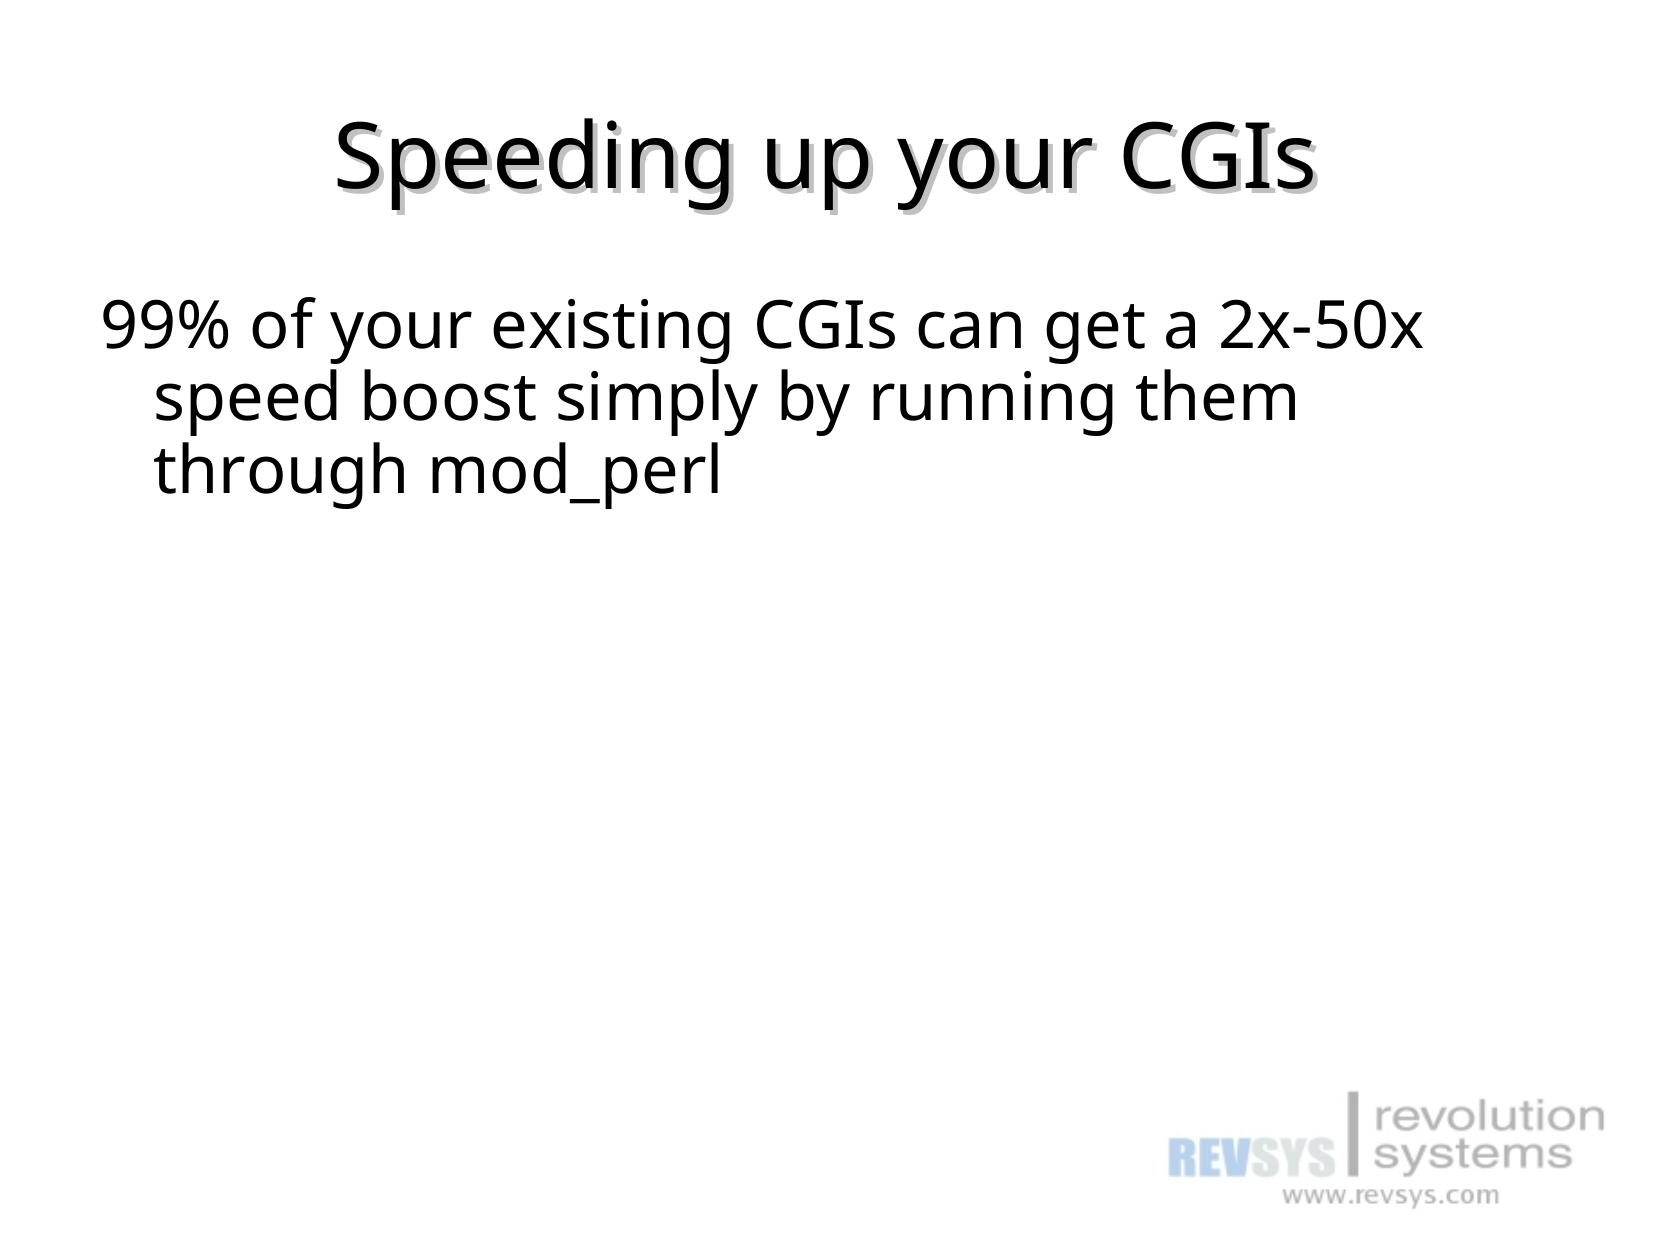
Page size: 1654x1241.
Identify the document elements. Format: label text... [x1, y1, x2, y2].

title Speeding up your CGIs [82, 49, 1571, 257]
picture [1162, 1087, 1613, 1211]
list 99% of your existing CGIs can get a 2x-50x speed boost simply by running them through mod_perl [82, 290, 1571, 1109]
